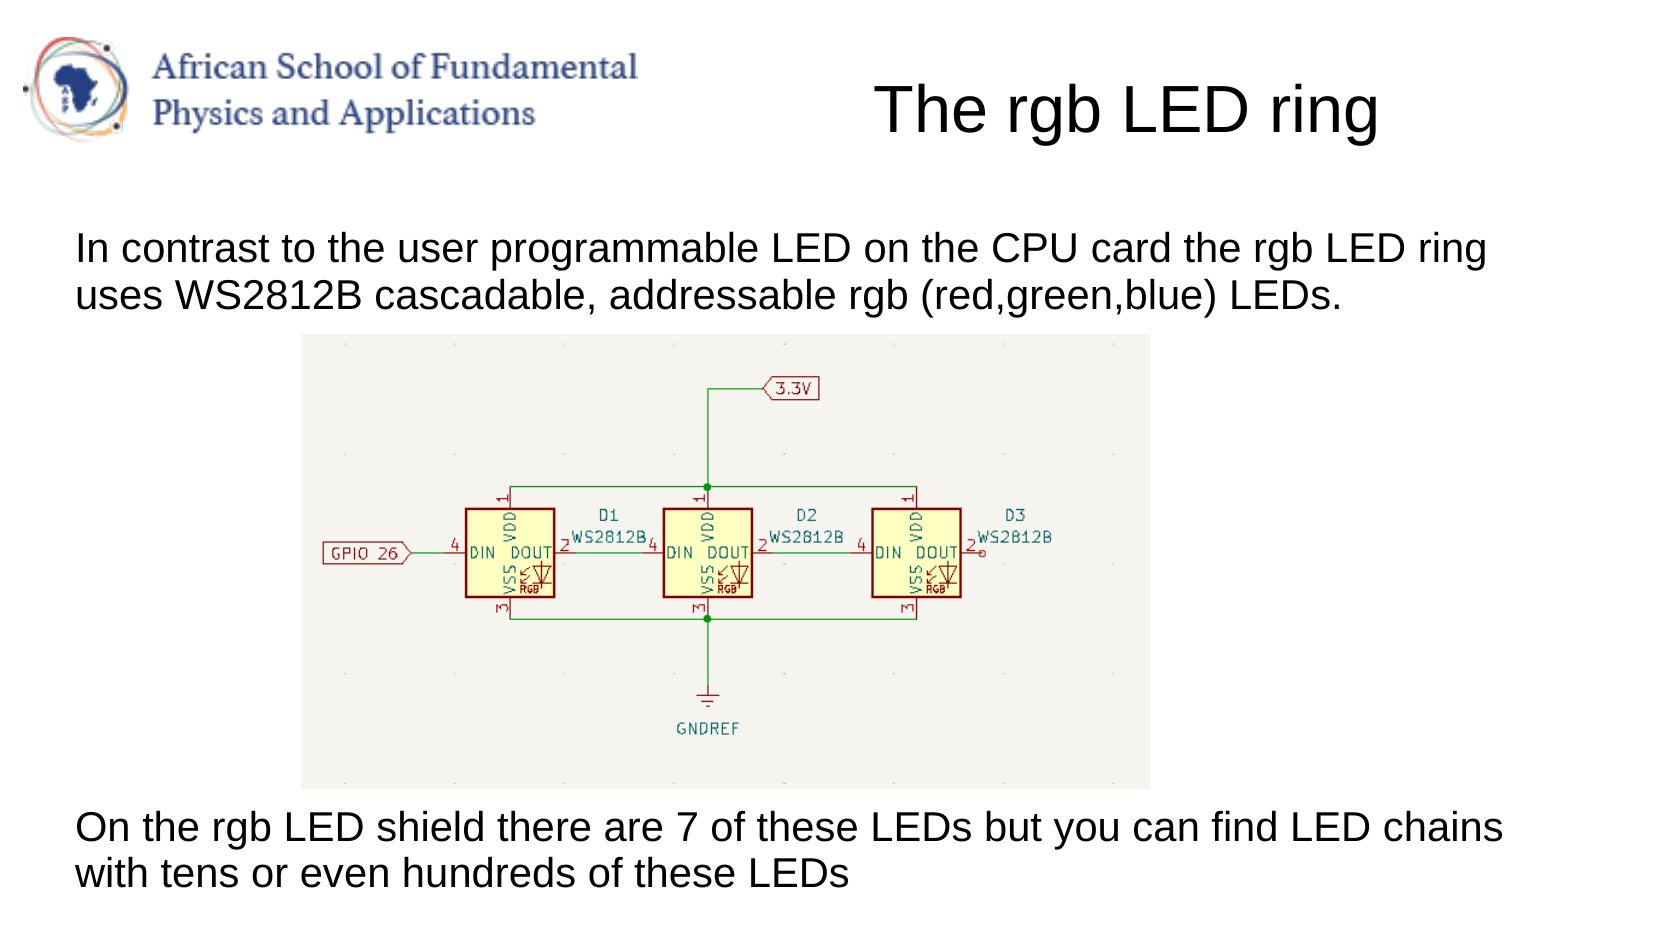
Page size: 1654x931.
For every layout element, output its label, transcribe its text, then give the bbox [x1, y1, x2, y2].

list In contrast to the user programmable LED on the CPU card the rgb LED ring uses WS2812B cascadable, addressable rgb (red,green,blue) LEDs. On the rgb LED shield there are 7 of these LEDs but you can find LED chains with tens or even hundreds of these LEDs [75, 225, 1564, 901]
picture [23, 37, 638, 142]
picture [301, 334, 1150, 789]
title The rgb LED ring [679, 32, 1576, 188]
